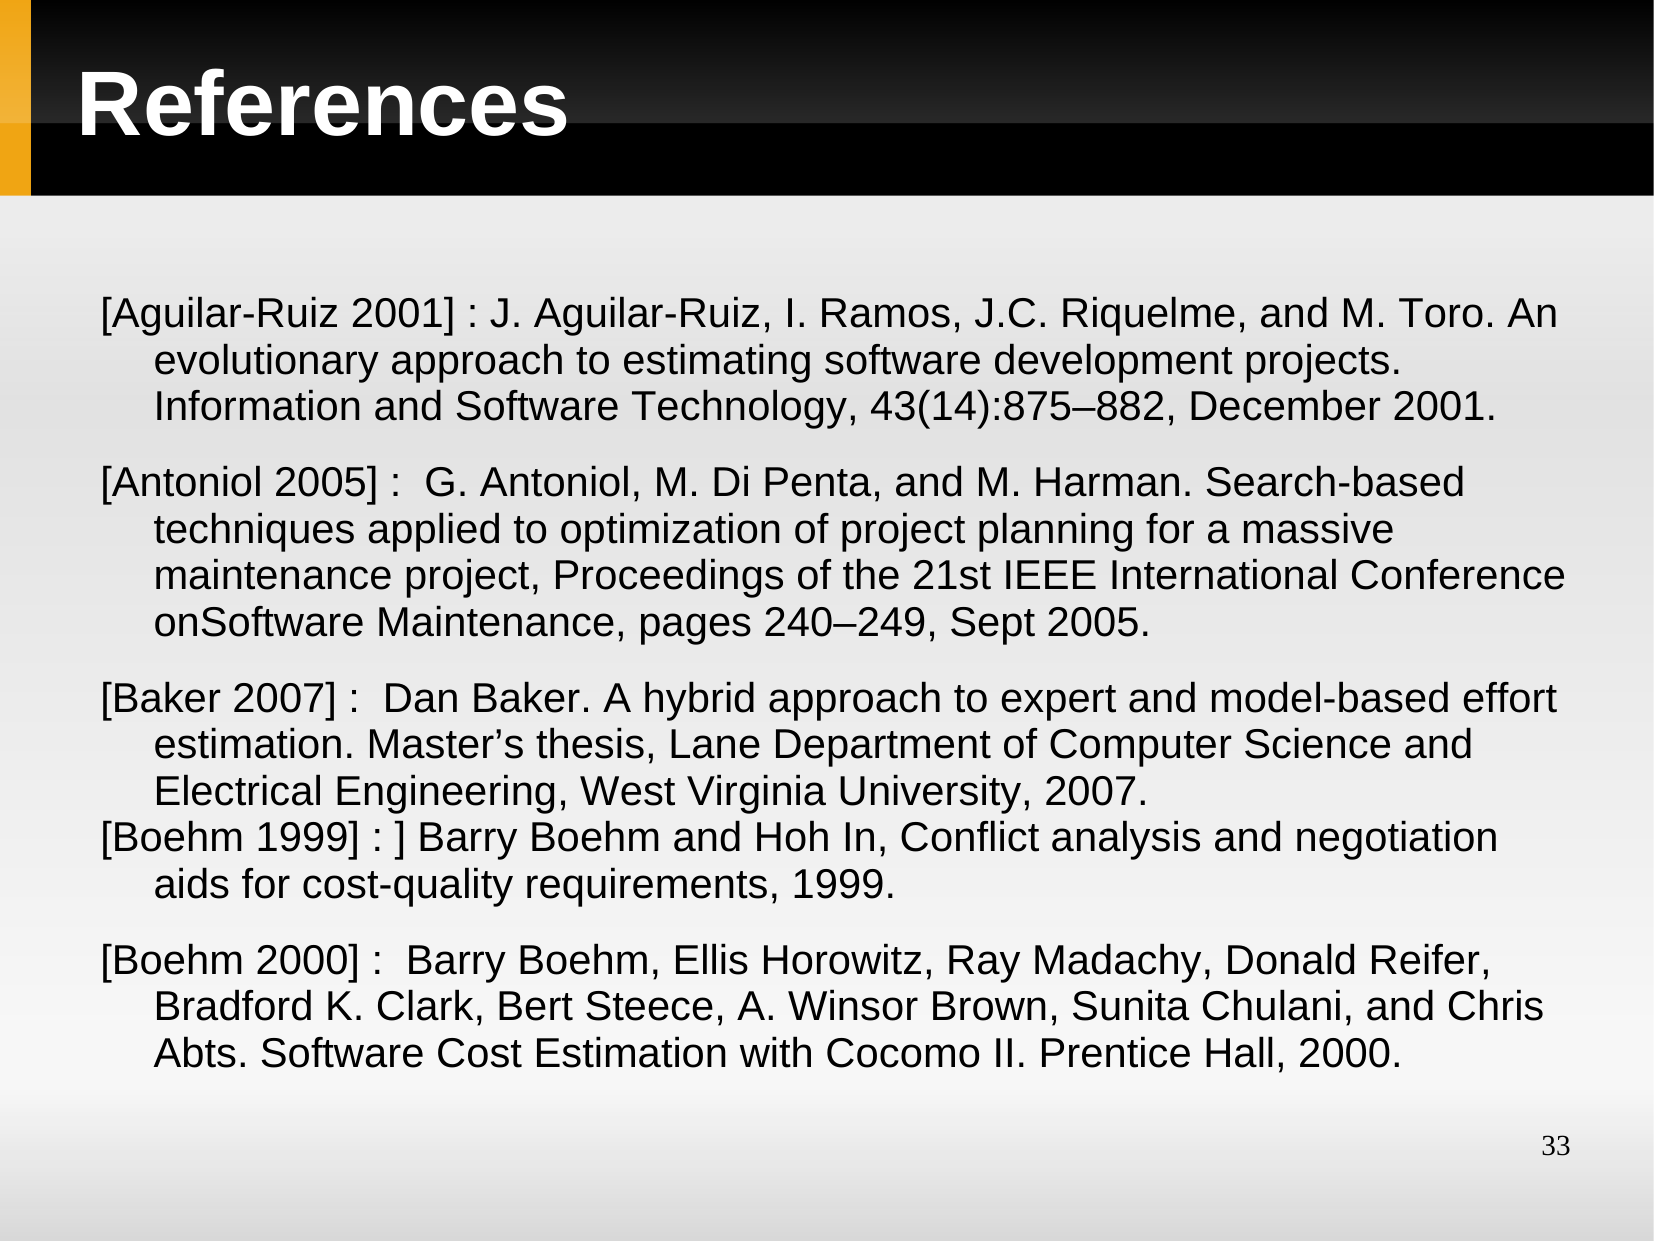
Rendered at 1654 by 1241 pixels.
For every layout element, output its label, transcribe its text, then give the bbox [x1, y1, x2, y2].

picture [0, 0, 1654, 1241]
title References [76, 7, 1565, 200]
list [Aguilar-Ruiz 2001] : J. Aguilar-Ruiz, I. Ramos, J.C. Riquelme, and M. Toro. An evolutionary approach to estimating software development projects. Information and Software Technology, 43(14):875–882, December 2001. [Antoniol 2005] : G. Antoniol, M. Di Penta, and M. Harman. Search-based techniques applied to optimization of project planning for a massive maintenance project, Proceedings of the 21st IEEE International Conference onSoftware Maintenance, pages 240–249, Sept 2005. [Baker 2007] : Dan Baker. A hybrid approach to expert and model-based effort estimation. Master’s thesis, Lane Department of Computer Science and Electrical Engineering, West Virginia University, 2007. [Boehm 1999] : ] Barry Boehm and Hoh In, Conﬂict analysis and negotiation aids for cost-quality requirements, 1999. [Boehm 2000] : Barry Boehm, Ellis Horowitz, Ray Madachy, Donald Reifer, Bradford K. Clark, Bert Steece, A. Winsor Brown, Sunita Chulani, and Chris Abts. Software Cost Estimation with Cocomo II. Prentice Hall, 2000. [82, 290, 1571, 1094]
